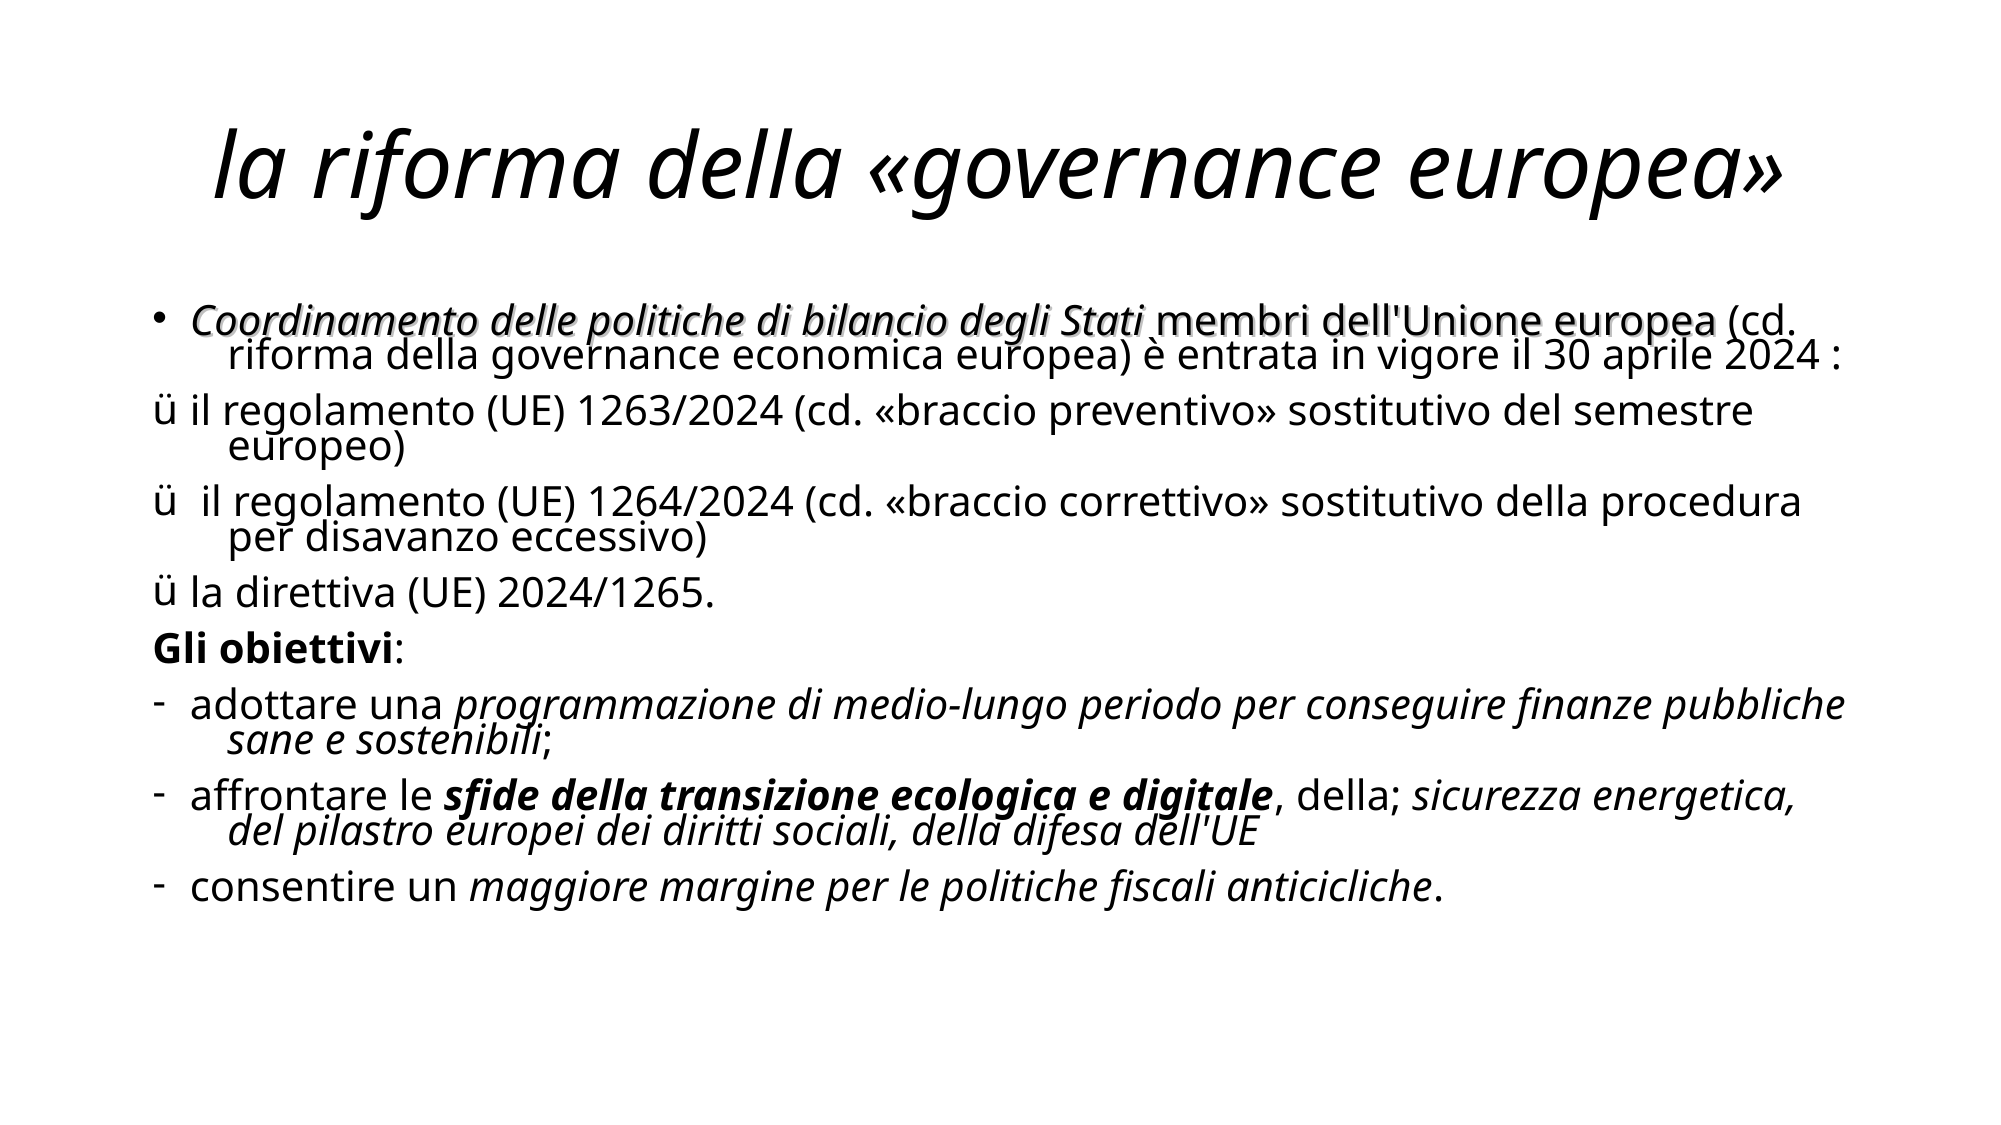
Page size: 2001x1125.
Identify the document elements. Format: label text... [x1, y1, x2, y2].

title la riforma della «governance europea» [137, 59, 1863, 278]
list Coordinamento delle politiche di bilancio degli Stati membri dell'Unione europea (cd. riforma della governance economica europea) è entrata in vigore il 30 aprile 2024 : il regolamento (UE) 1263/2024 (cd. «braccio preventivo» sostitutivo del semestre europeo) il regolamento (UE) 1264/2024 (cd. «braccio correttivo» sostitutivo della procedura per disavanzo eccessivo) la direttiva (UE) 2024/1265. Gli obiettivi: adottare una programmazione di medio-lungo periodo per conseguire finanze pubbliche sane e sostenibili; affrontare le sfide della transizione ecologica e digitale, della; sicurezza energetica, del pilastro europei dei diritti sociali, della difesa dell'UE consentire un maggiore margine per le politiche fiscali anticicliche. [137, 299, 1863, 1014]
